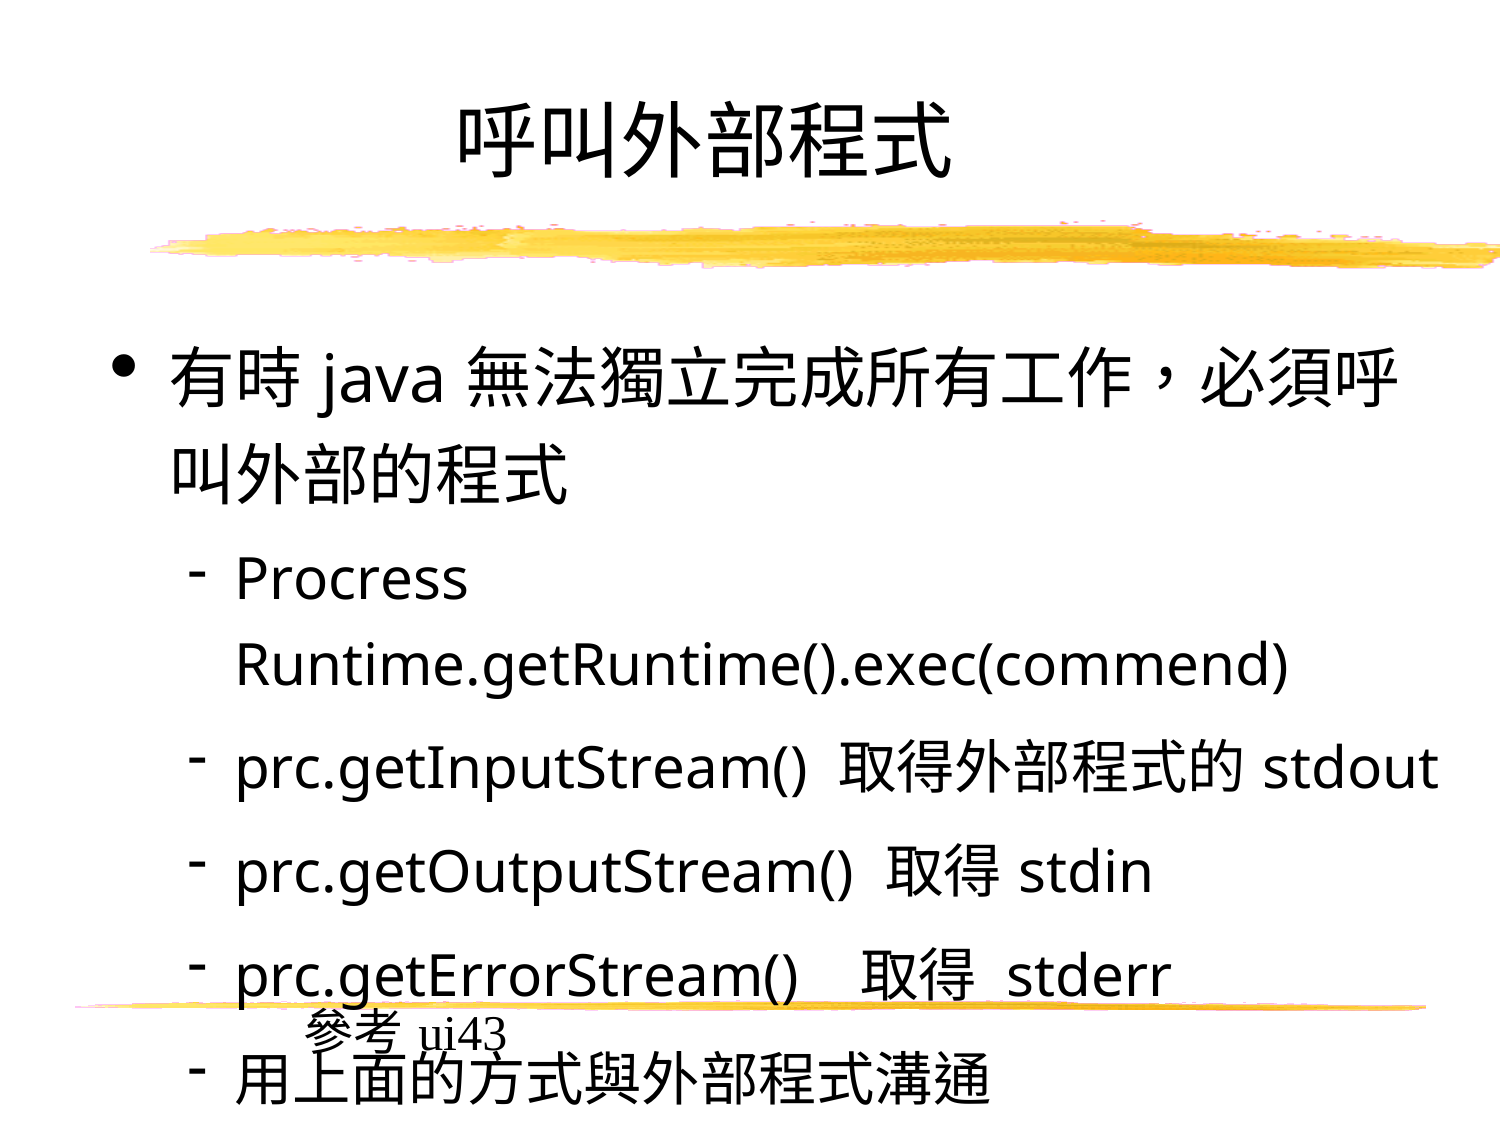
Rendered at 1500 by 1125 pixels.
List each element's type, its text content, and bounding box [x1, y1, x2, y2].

title 呼叫外部程式 [66, 35, 1342, 225]
text_box 參考ui43 [303, 992, 505, 1053]
picture [75, 999, 303, 1013]
picture [505, 1000, 1426, 1013]
picture [150, 215, 1500, 279]
list 有時java無法獨立完成所有工作，必須呼叫外部的程式 Procress Runtime.getRuntime().exec(commend) prc.getInputStream() 取得外部程式的stdout prc.getOutputStream() 取得stdin prc.getErrorStream() 取得 stderr 用上面的方式與外部程式溝通 [112, 324, 1453, 1000]
